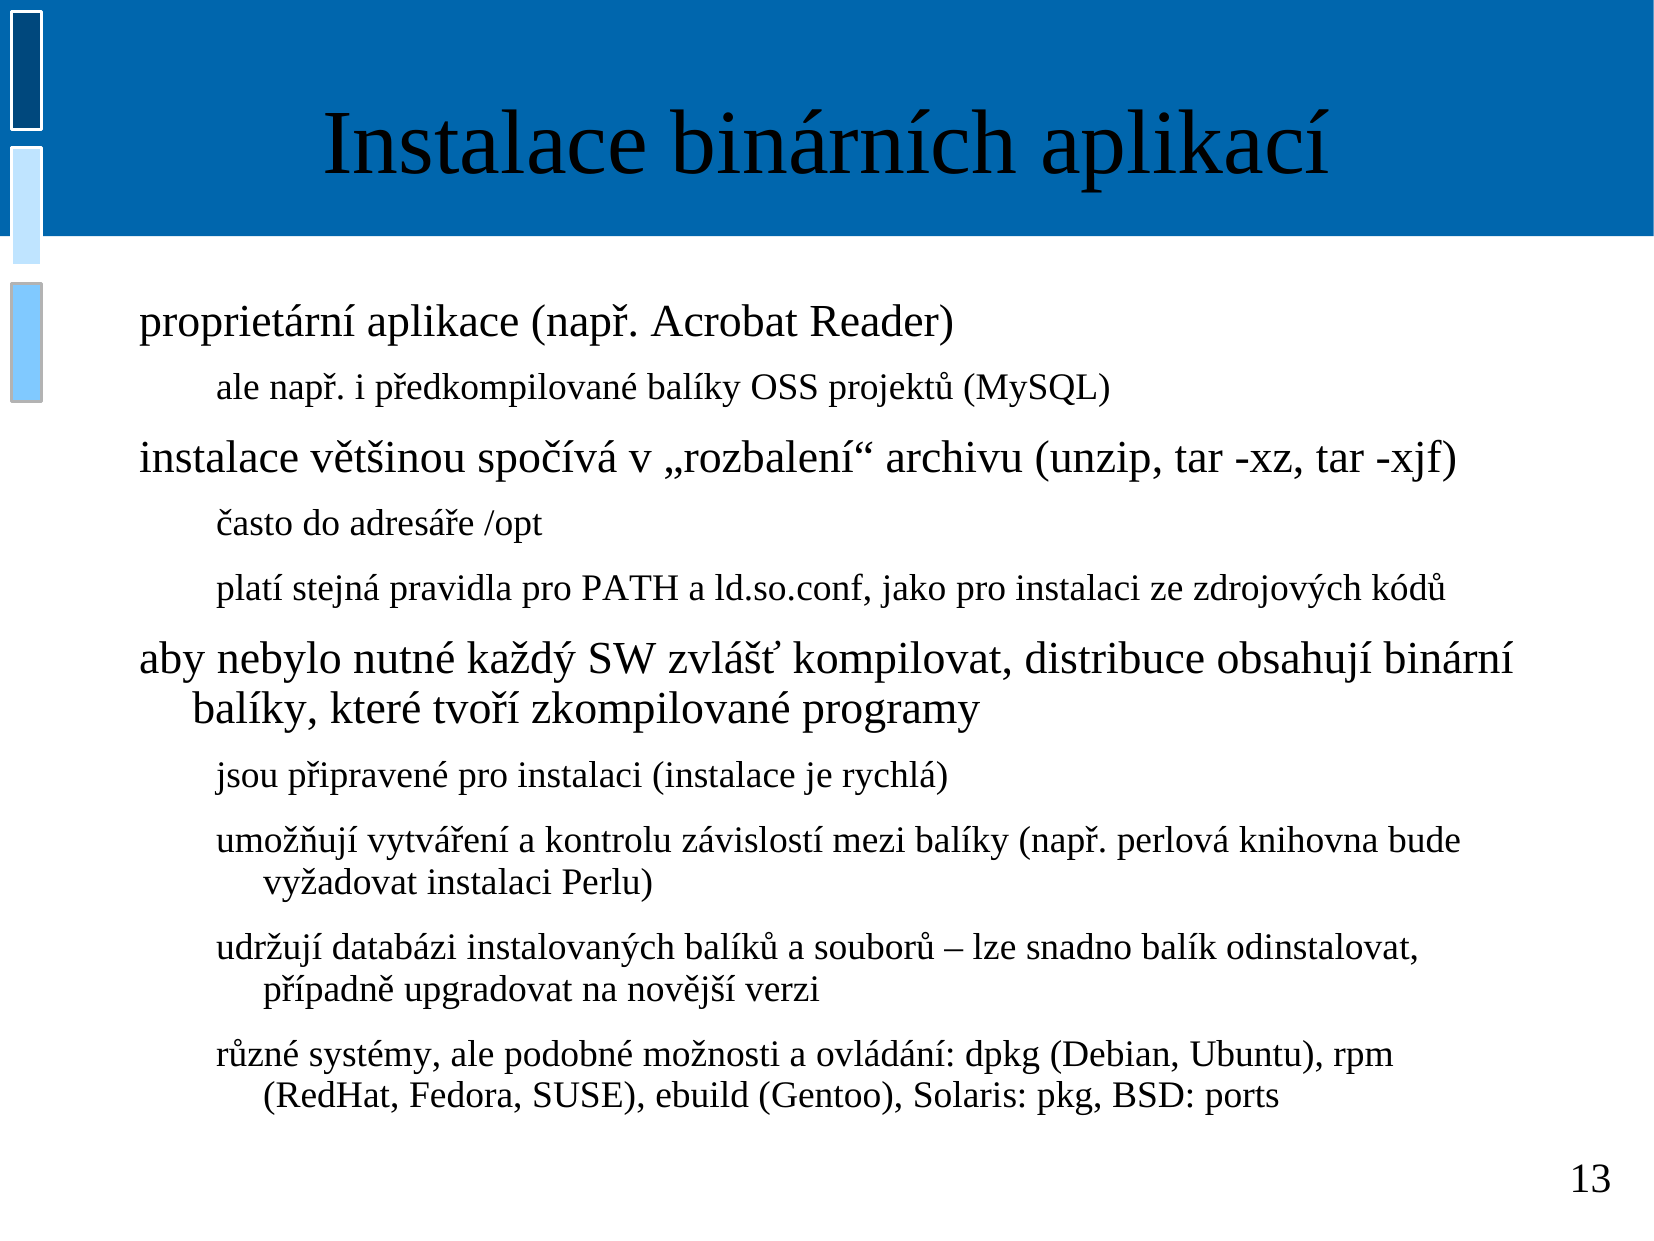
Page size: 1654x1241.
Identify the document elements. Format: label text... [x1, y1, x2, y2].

title Instalace binárních aplikací [121, 49, 1534, 237]
list proprietární aplikace (např. Acrobat Reader) ale např. i předkompilované balíky OSS projektů (MySQL) instalace většinou spočívá v „rozbalení“ archivu (unzip, tar -xz, tar -xjf) často do adresáře /opt platí stejná pravidla pro PATH a ld.so.conf, jako pro instalaci ze zdrojových kódů aby nebylo nutné každý SW zvlášť kompilovat, distribuce obsahují binární balíky, které tvoří zkompilované programy jsou připravené pro instalaci (instalace je rychlá) umožňují vytváření a kontrolu závislostí mezi balíky (např. perlová knihovna bude vyžadovat instalaci Perlu) udržují databázi instalovaných balíků a souborů – lze snadno balík odinstalovat, případně upgradovat na novější verzi různé systémy, ale podobné možnosti a ovládání: dpkg (Debian, Ubuntu), rpm (RedHat, Fedora, SUSE), ebuild (Gentoo), Solaris: pkg, BSD: ports [121, 295, 1534, 1127]
